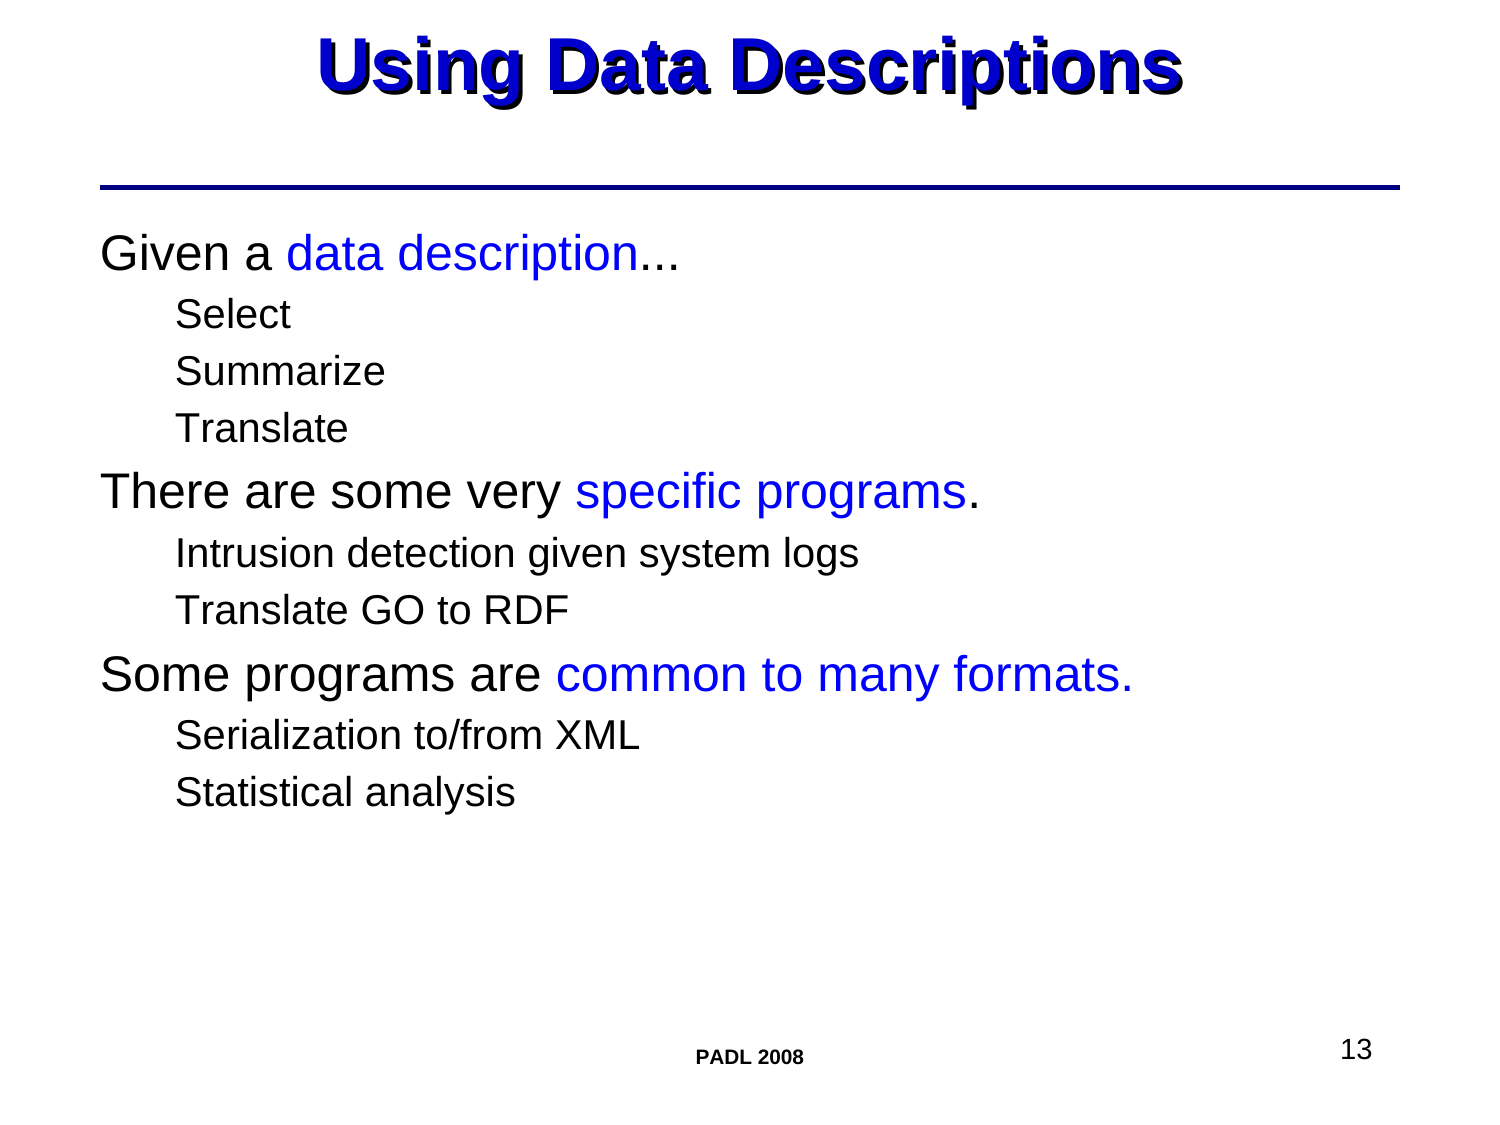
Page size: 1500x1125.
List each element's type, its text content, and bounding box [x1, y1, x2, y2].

title Using Data Descriptions [99, 0, 1401, 156]
list Given a data description... Select Summarize Translate There are some very specific programs. Intrusion detection given system logs Translate GO to RDF Some programs are common to many formats. Serialization to/from XML Statistical analysis [99, 224, 1375, 986]
